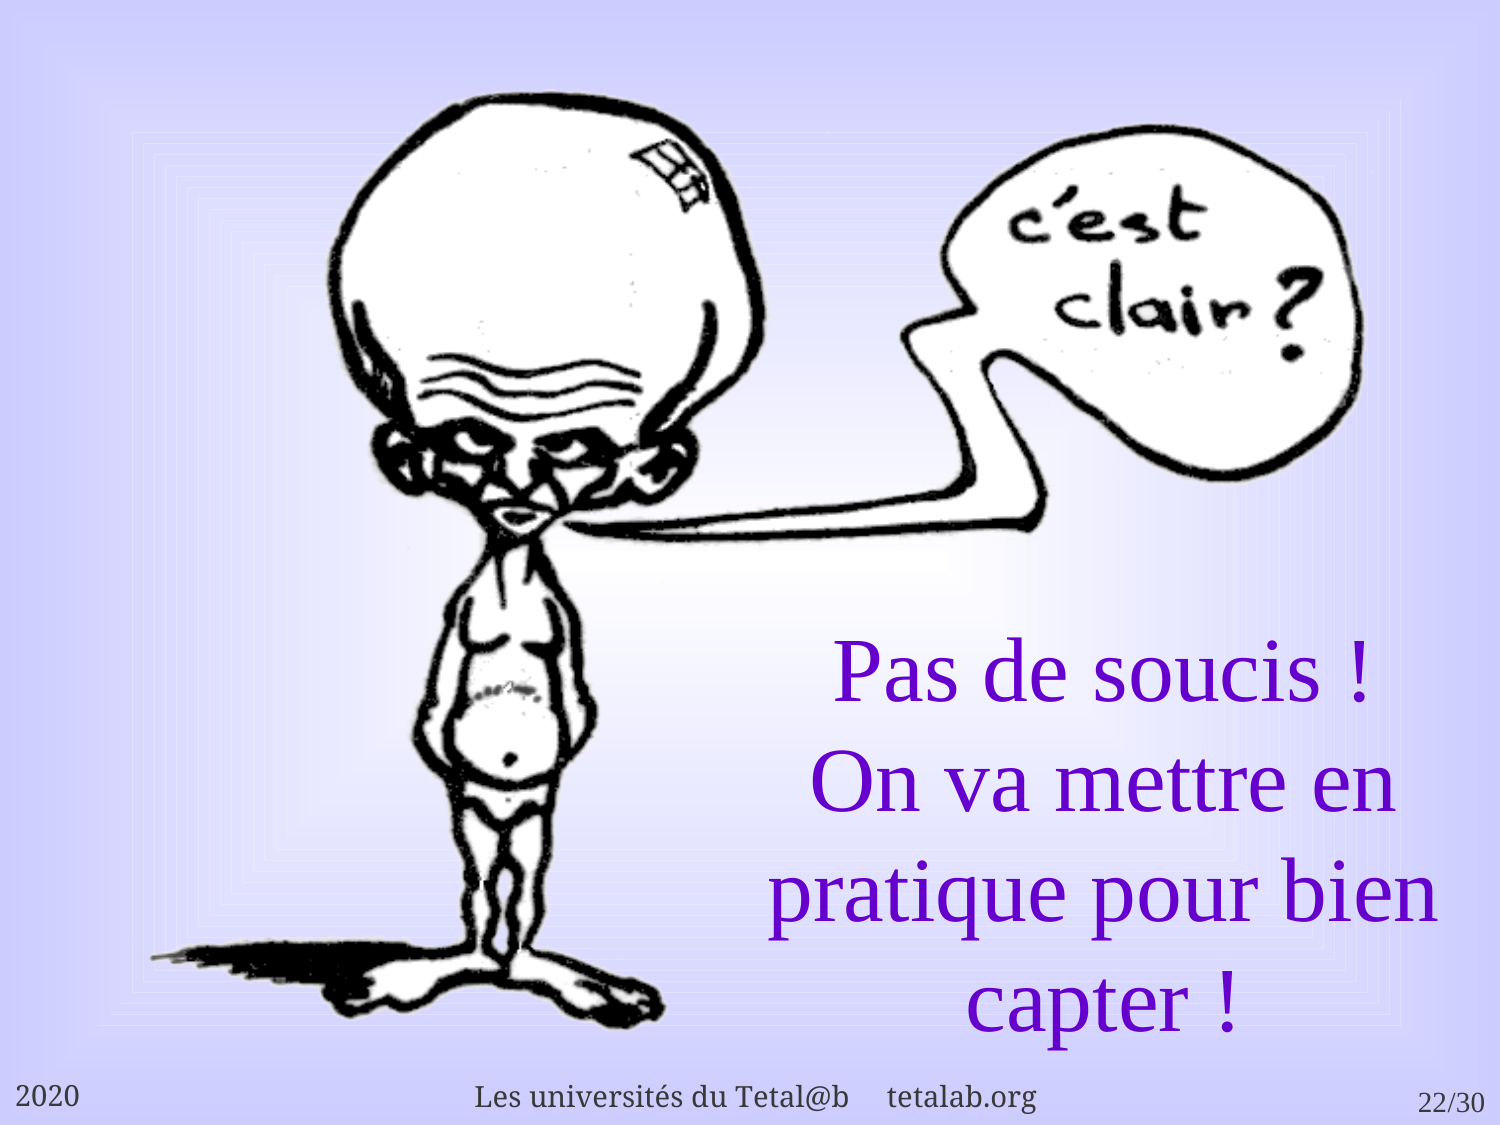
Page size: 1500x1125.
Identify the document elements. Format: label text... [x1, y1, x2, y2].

picture [134, 82, 1376, 1043]
title Pas de soucis ! On va mettre en pratique pour bien capter ! [708, 602, 1500, 1058]
